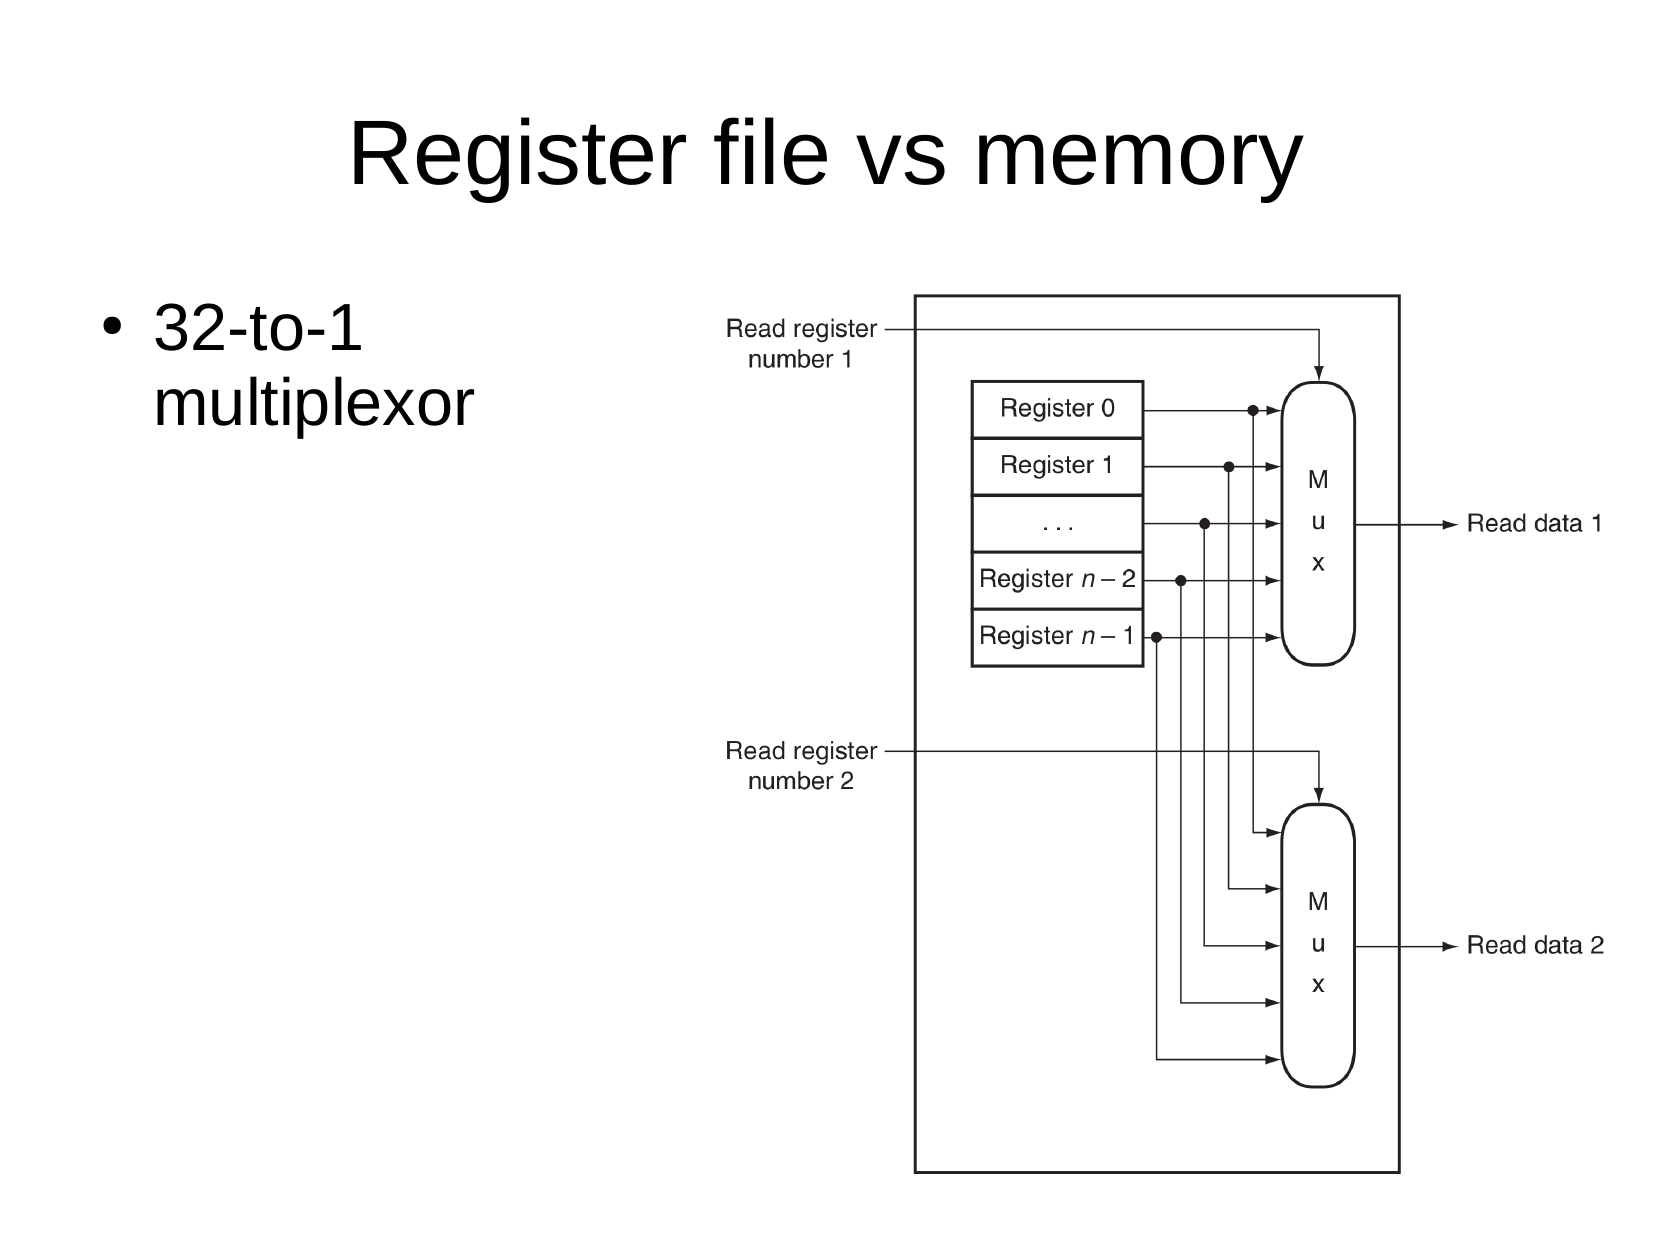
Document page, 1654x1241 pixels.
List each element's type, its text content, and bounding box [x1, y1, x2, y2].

list 32-to-1 multiplexor [82, 290, 601, 1010]
title Register file vs memory [82, 49, 1571, 257]
picture [684, 240, 1654, 1185]
